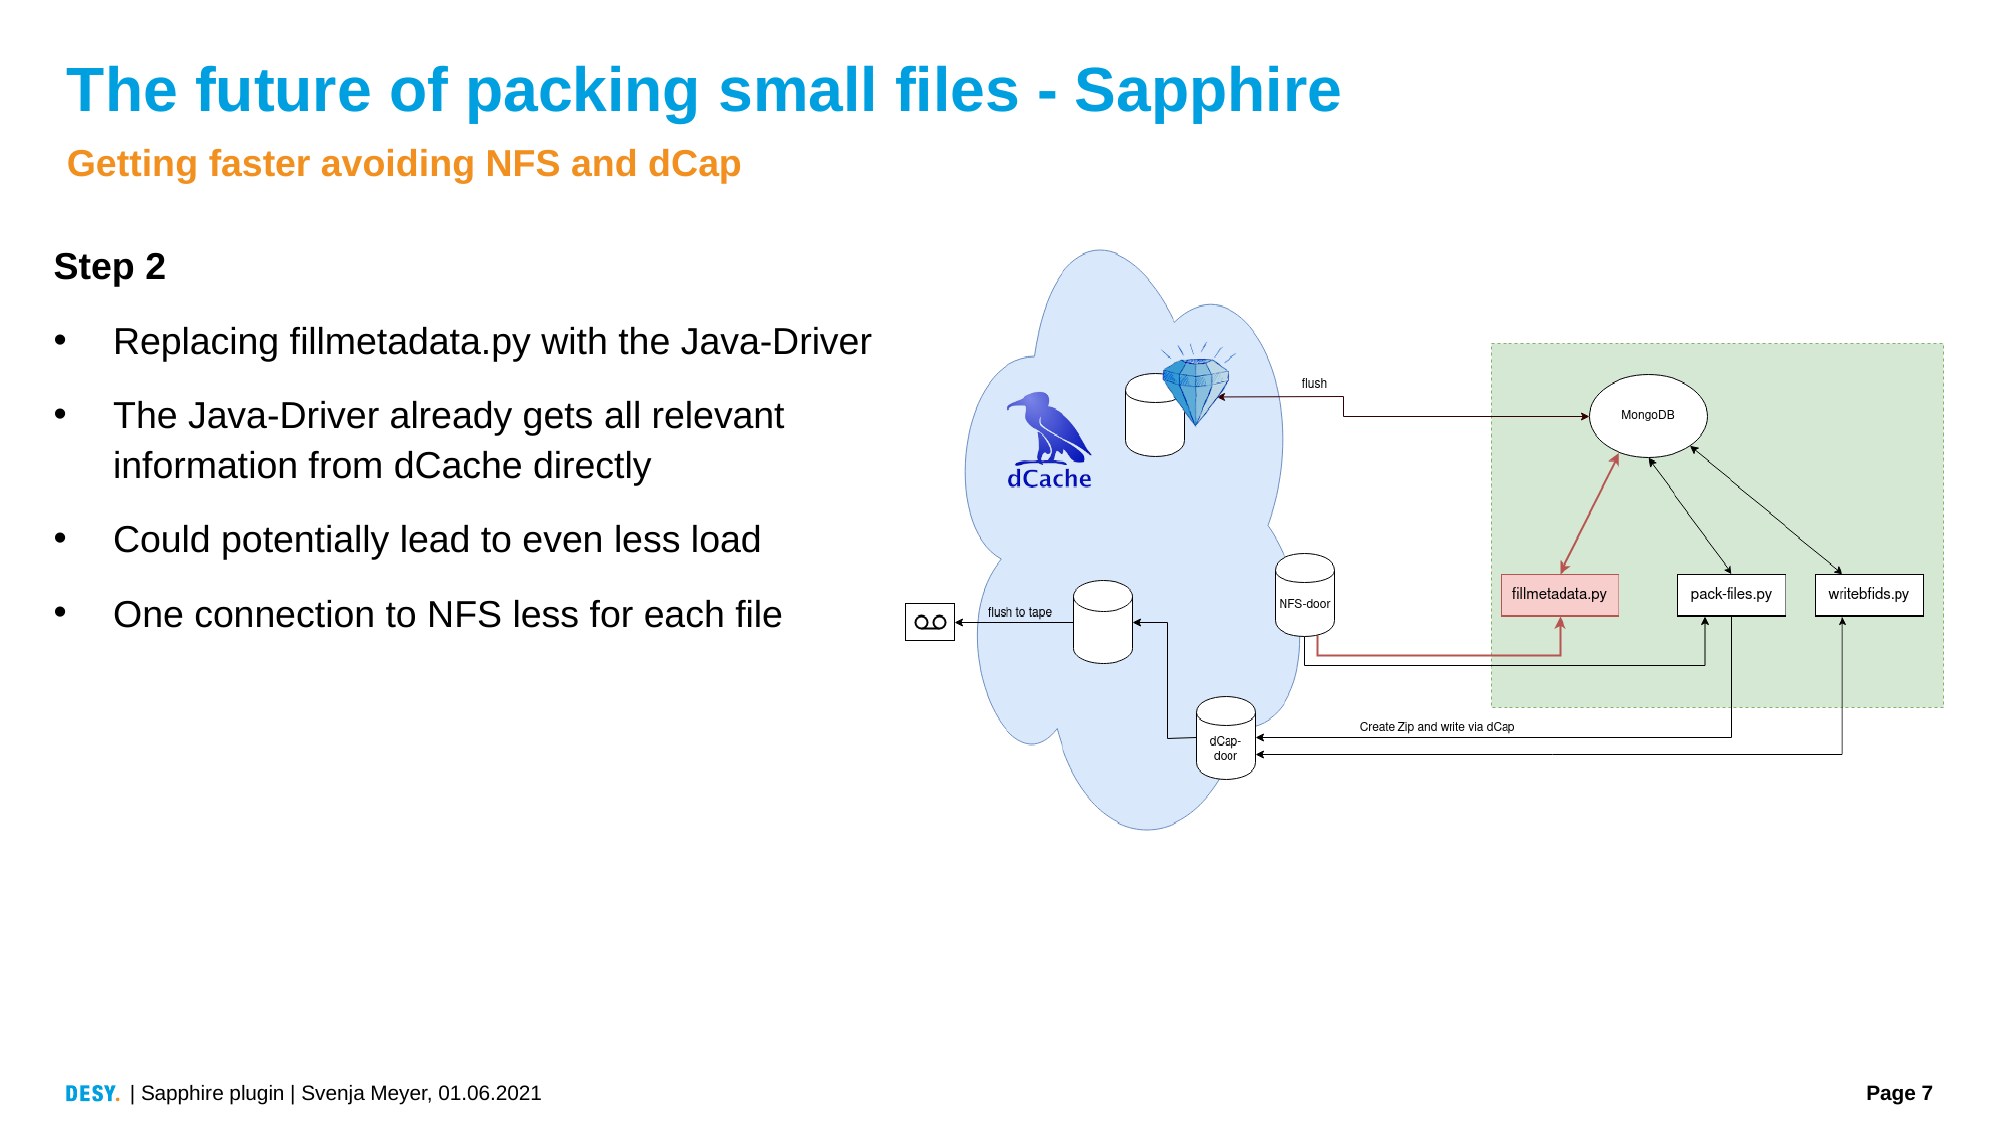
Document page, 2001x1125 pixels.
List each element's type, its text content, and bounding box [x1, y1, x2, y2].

picture [895, 177, 1953, 876]
list Step 2 Replacing fillmetadata.py with the Java-Driver The Java-Driver already gets all relevant information from dCache directly Could potentially lead to even less load One connection to NFS less for each file [53, 237, 976, 826]
title The future of packing small files - Sapphire [66, 57, 1933, 132]
footer | Sapphire plugin | Svenja Meyer, 01.06.2021 [129, 1079, 1762, 1111]
list Getting faster avoiding NFS and dCap [66, 134, 1933, 197]
